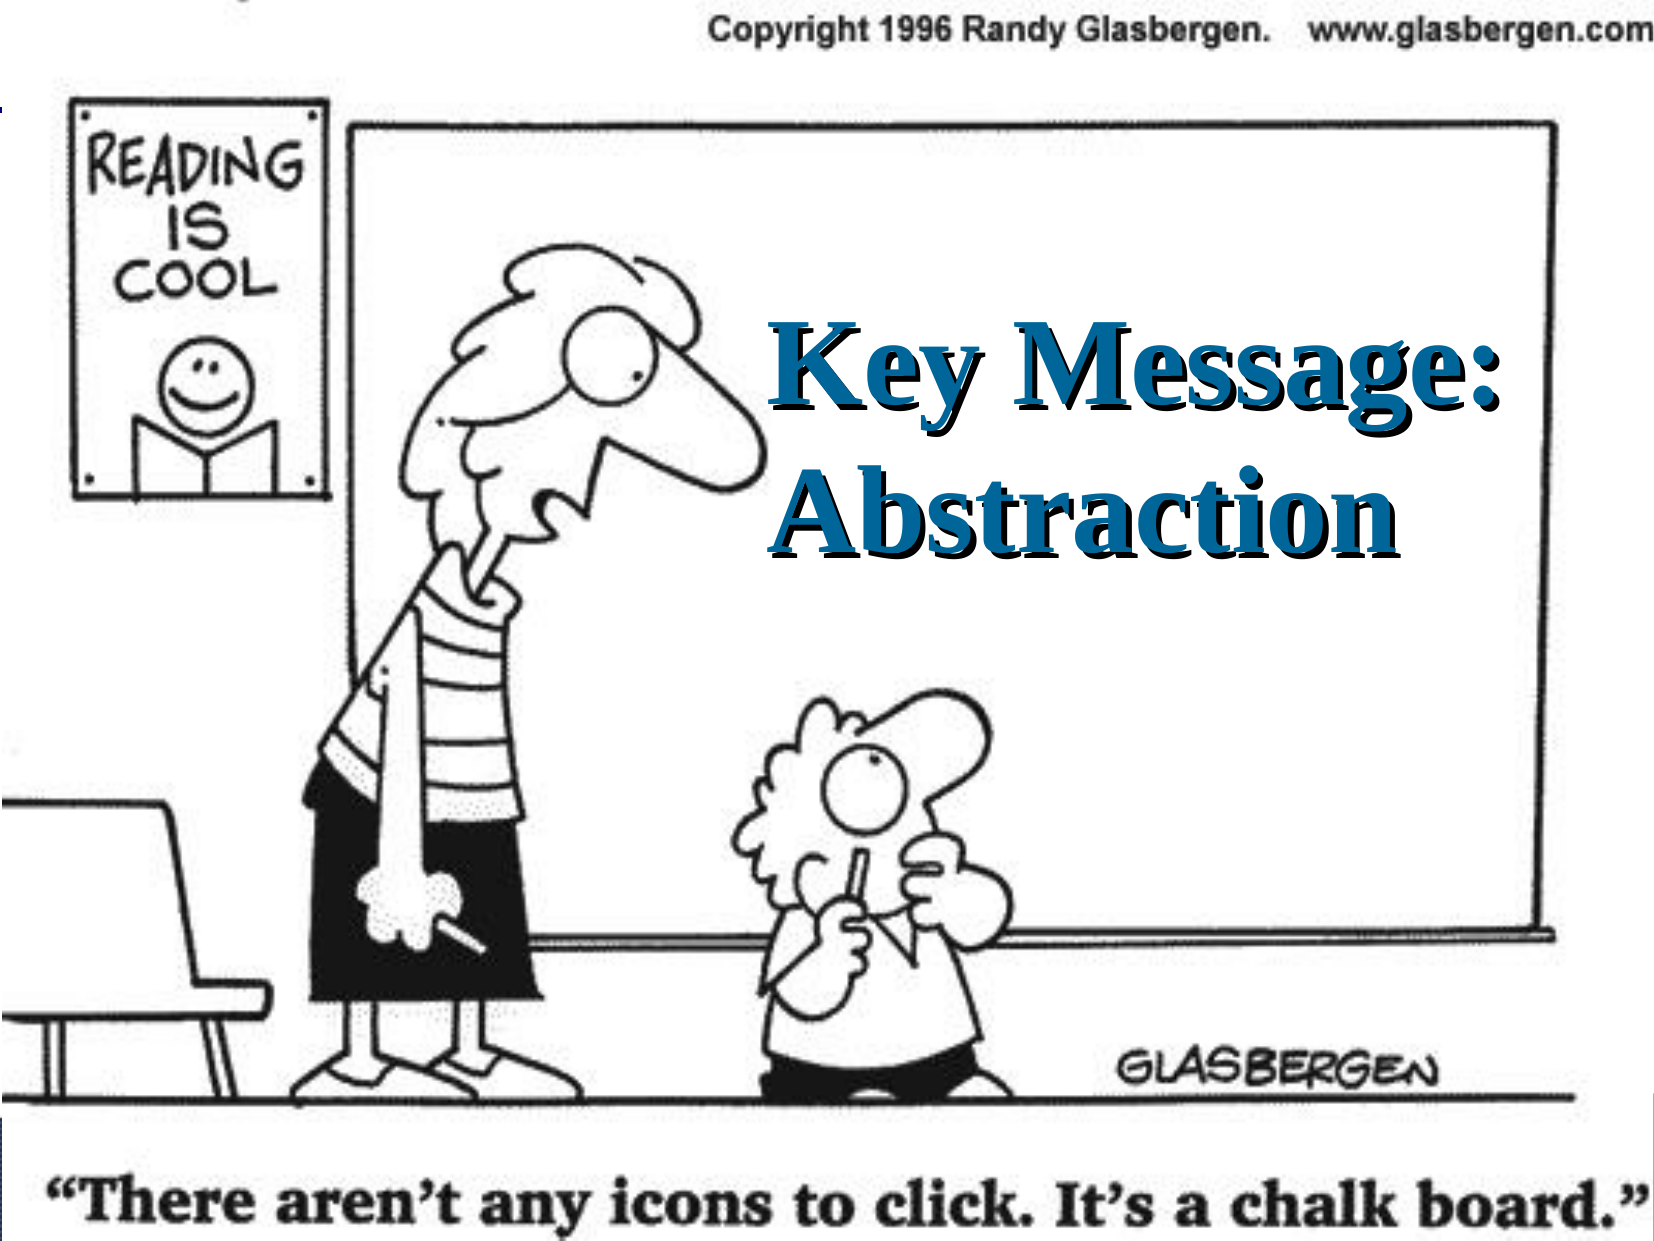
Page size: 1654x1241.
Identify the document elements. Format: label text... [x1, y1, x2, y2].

picture [0, 0, 1654, 1241]
text_box Key Message: Abstraction [766, 283, 1506, 571]
